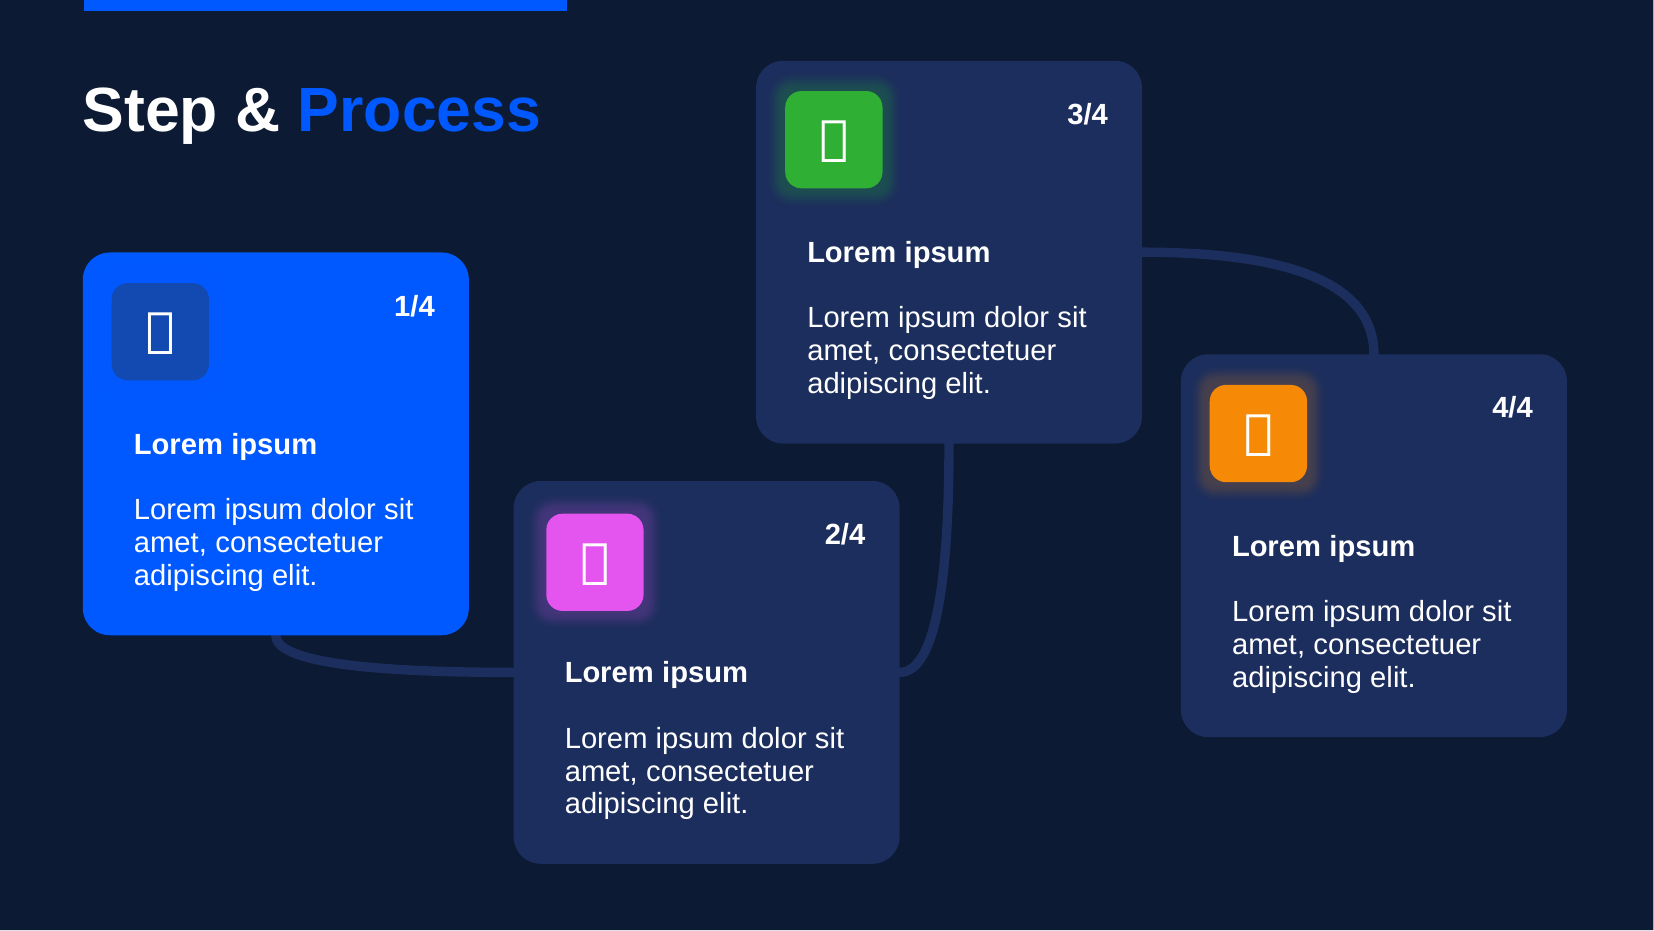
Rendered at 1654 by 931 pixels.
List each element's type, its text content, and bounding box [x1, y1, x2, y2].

text_box [513, 481, 900, 864]
text_box Lorem ipsum Lorem ipsum dolor sit amet, consectetuer adipiscing elit. [529, 630, 884, 846]
text_box 1/4 [345, 267, 449, 345]
text_box Lorem ipsum Lorem ipsum dolor sit amet, consectetuer adipiscing elit. [771, 210, 1126, 426]
text_box [1180, 354, 1567, 738]
text_box [756, 60, 1143, 444]
text_box 3/4 [1018, 75, 1122, 153]
text_box Lorem ipsum Lorem ipsum dolor sit amet, consectetuer adipiscing elit. [98, 402, 453, 617]
text_box 4/4 [1443, 368, 1547, 447]
text_box Lorem ipsum Lorem ipsum dolor sit amet, consectetuer adipiscing elit. [1196, 503, 1551, 719]
title Step & Process [82, 75, 676, 188]
text_box  [1209, 384, 1308, 483]
text_box [82, 252, 469, 636]
text_box  [111, 283, 209, 381]
text_box 2/4 [776, 495, 879, 574]
text_box  [546, 513, 644, 611]
text_box  [785, 91, 883, 189]
